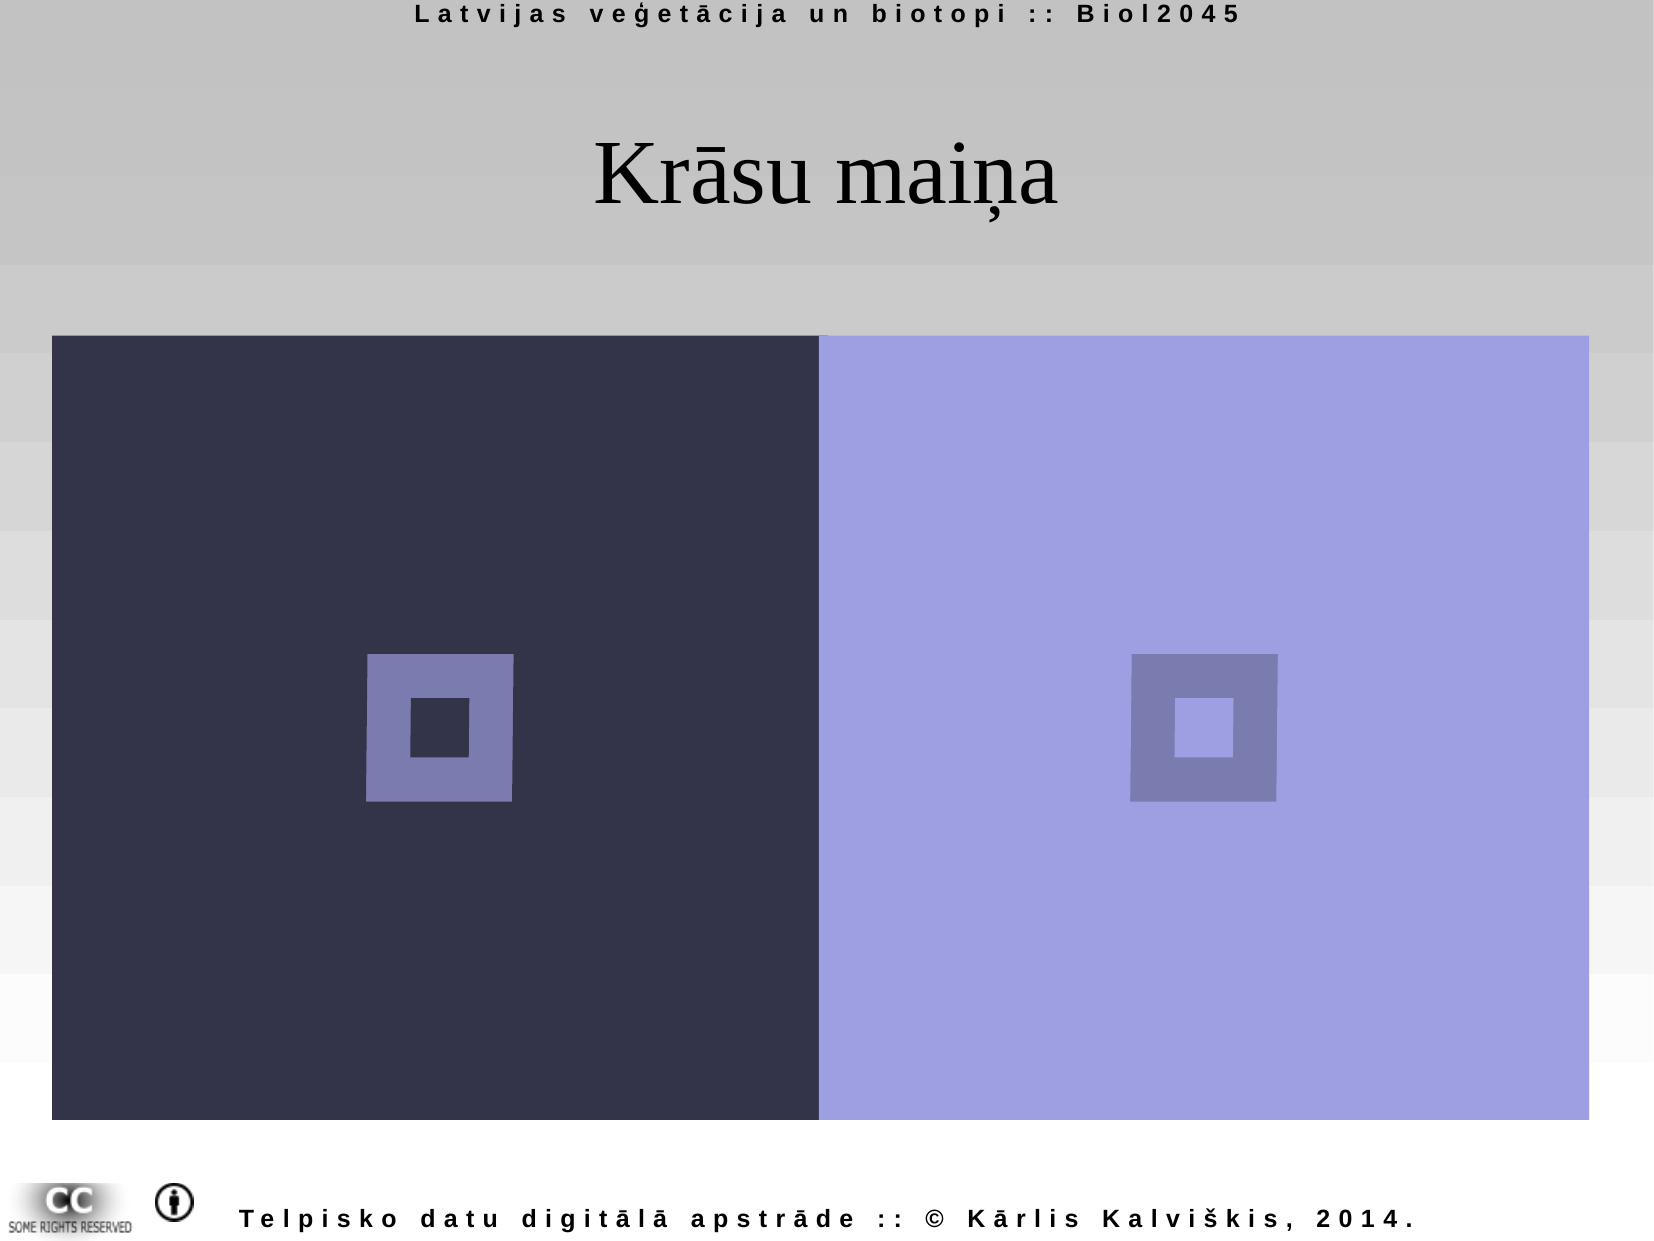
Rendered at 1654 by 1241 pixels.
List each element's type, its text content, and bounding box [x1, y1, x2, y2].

text_box [52, 335, 1590, 1120]
title Krāsu maiņa [29, 49, 1625, 296]
picture [0, 0, 1654, 1241]
